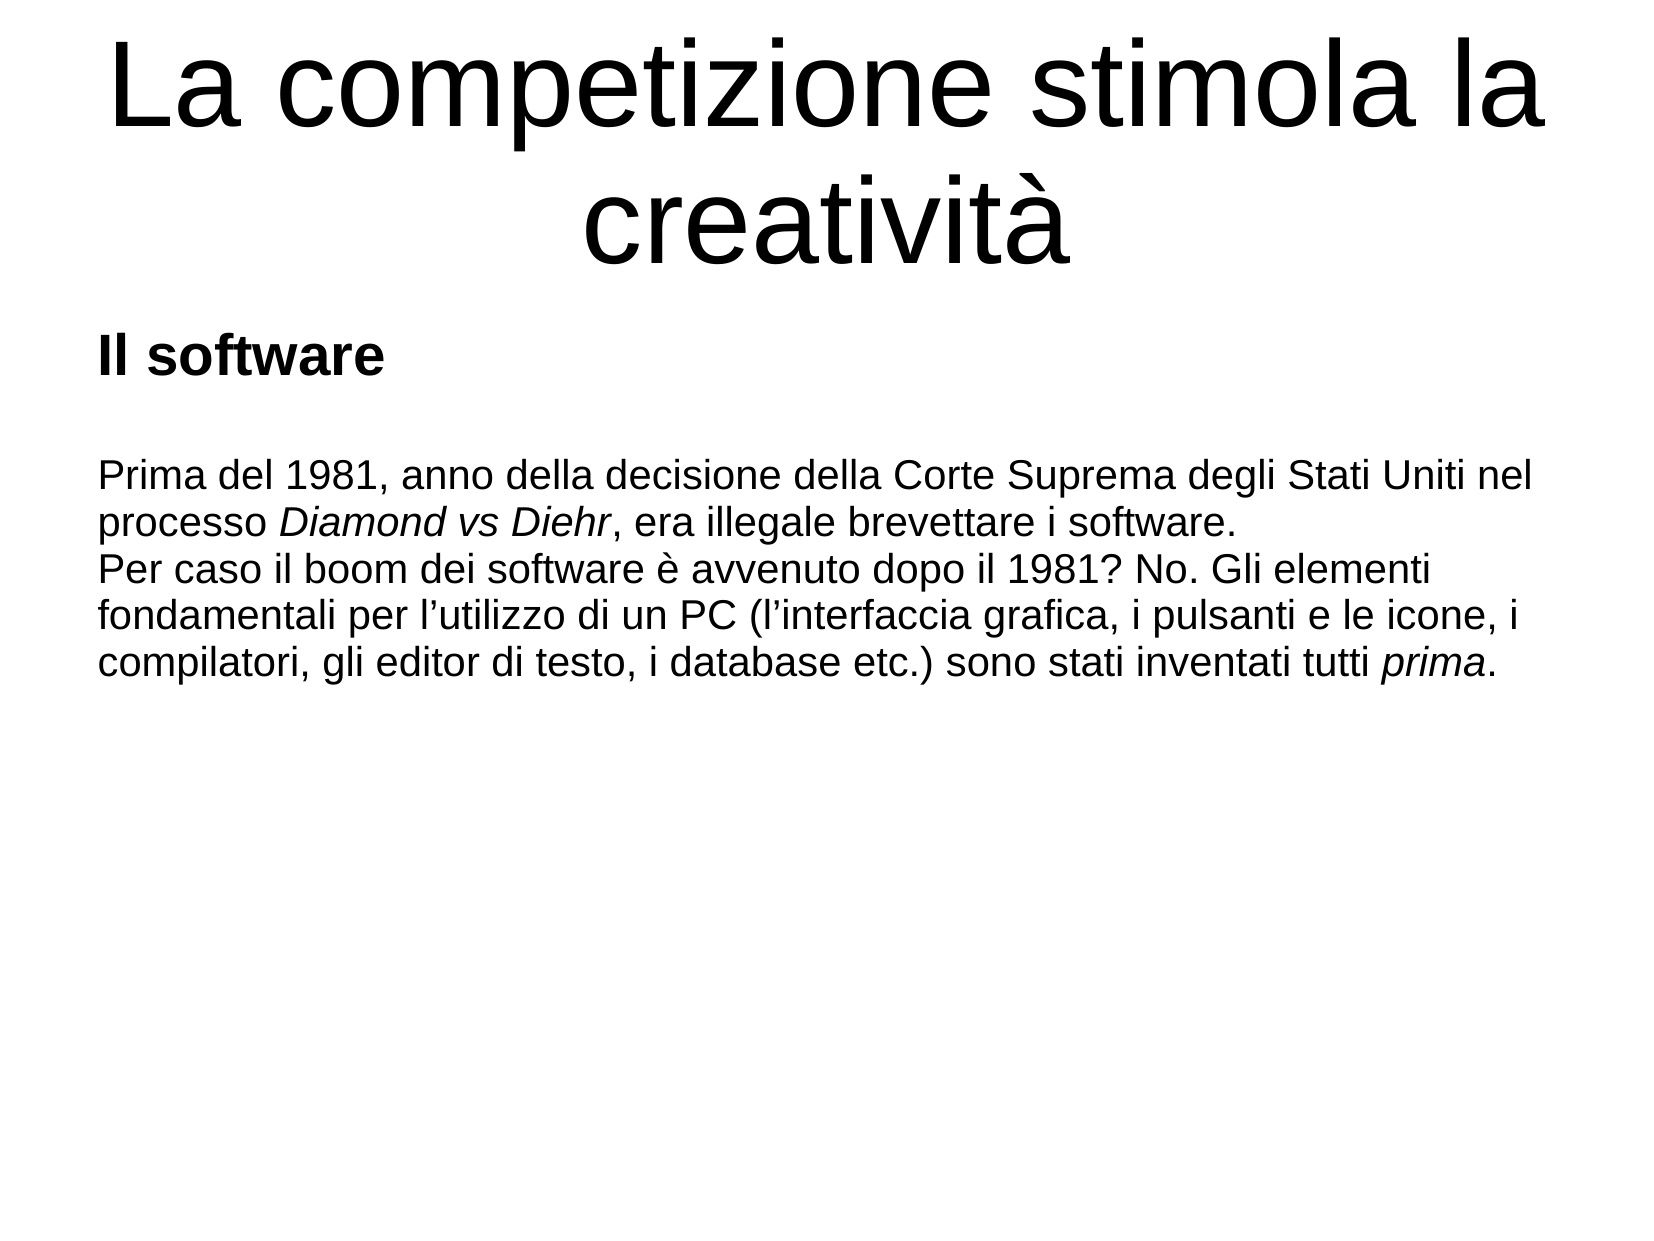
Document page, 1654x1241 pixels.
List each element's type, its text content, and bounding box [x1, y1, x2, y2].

text_box Il software Prima del 1981, anno della decisione della Corte Suprema degli Stati Uniti nel processo Diamond vs Diehr, era illegale brevettare i software. Per caso il boom dei software è avvenuto dopo il 1981? No. Gli elementi fondamentali per l’utilizzo di un PC (l’interfaccia grafica, i pulsanti e le icone, i compilatori, gli editor di testo, i database etc.) sono stati inventati tutti prima. [82, 314, 1583, 1197]
title La competizione stimola la creatività [82, 0, 1571, 314]
